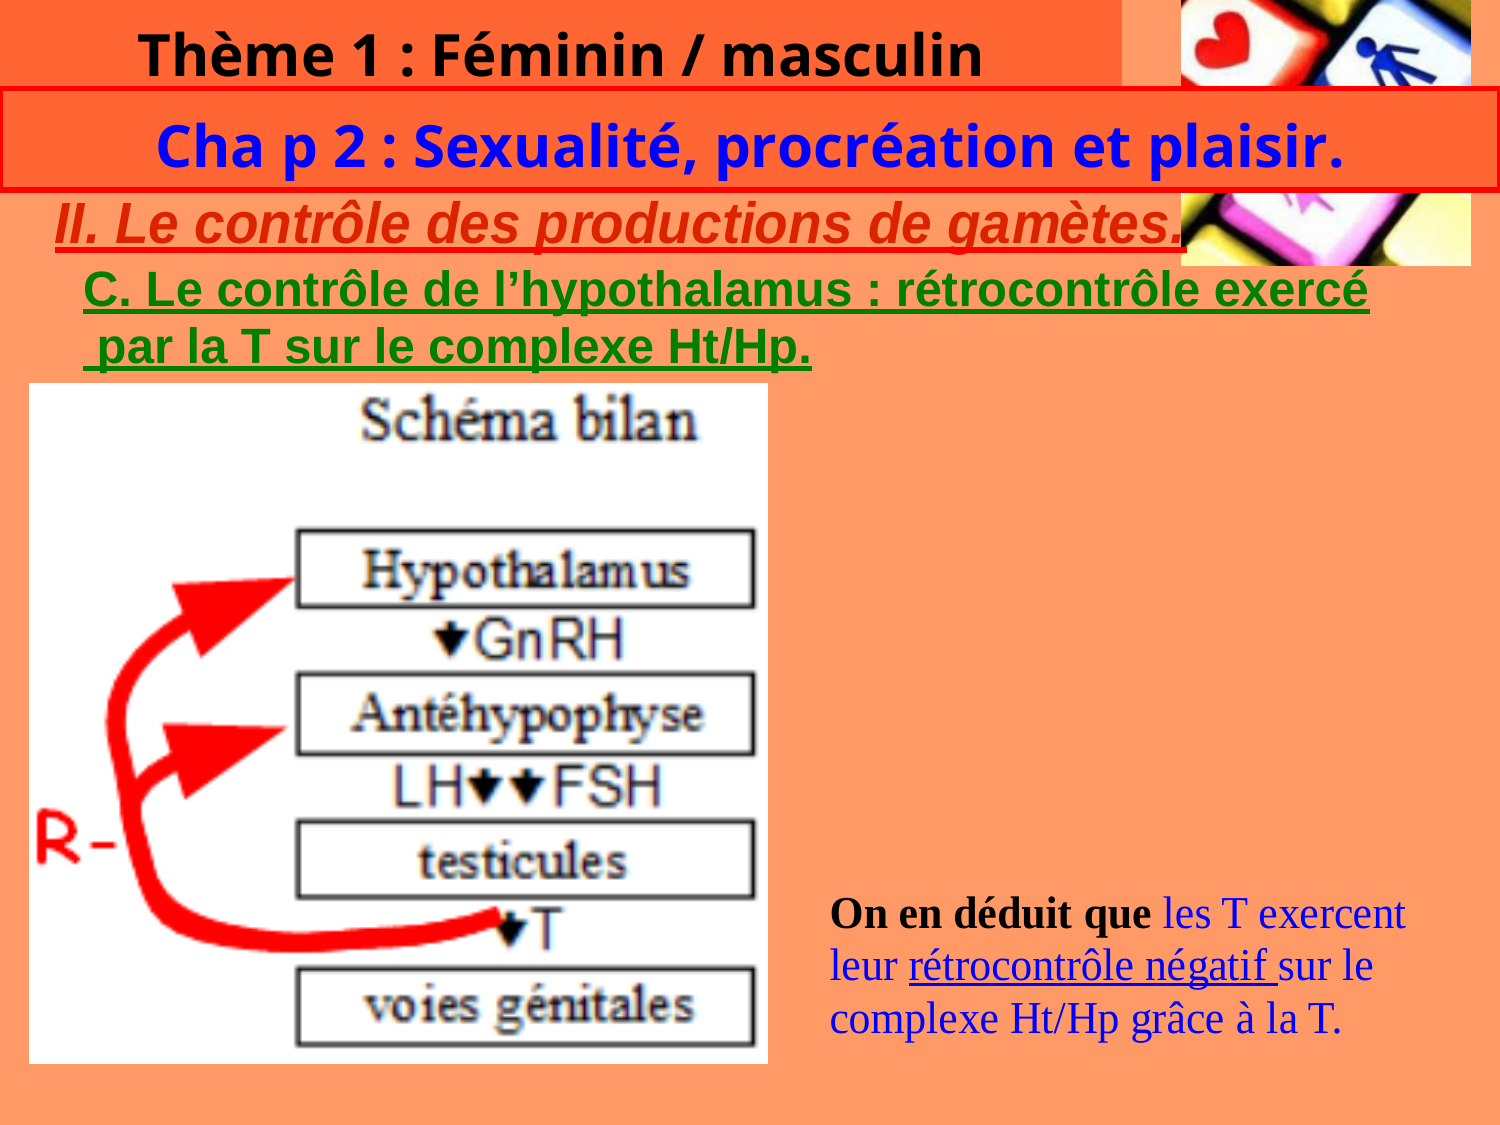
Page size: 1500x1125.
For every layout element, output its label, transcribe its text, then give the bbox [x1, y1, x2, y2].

picture [1181, 0, 1471, 88]
chart [767, 885, 1500, 1120]
picture [1181, 191, 1471, 259]
chart [81, 259, 1500, 374]
text_box Thème 1 : Féminin / masculin [0, 0, 1122, 88]
chart [53, 189, 1398, 255]
text_box Cha p 2 : Sexualité, procréation et plaisir. [0, 88, 1500, 191]
picture [29, 383, 768, 1064]
